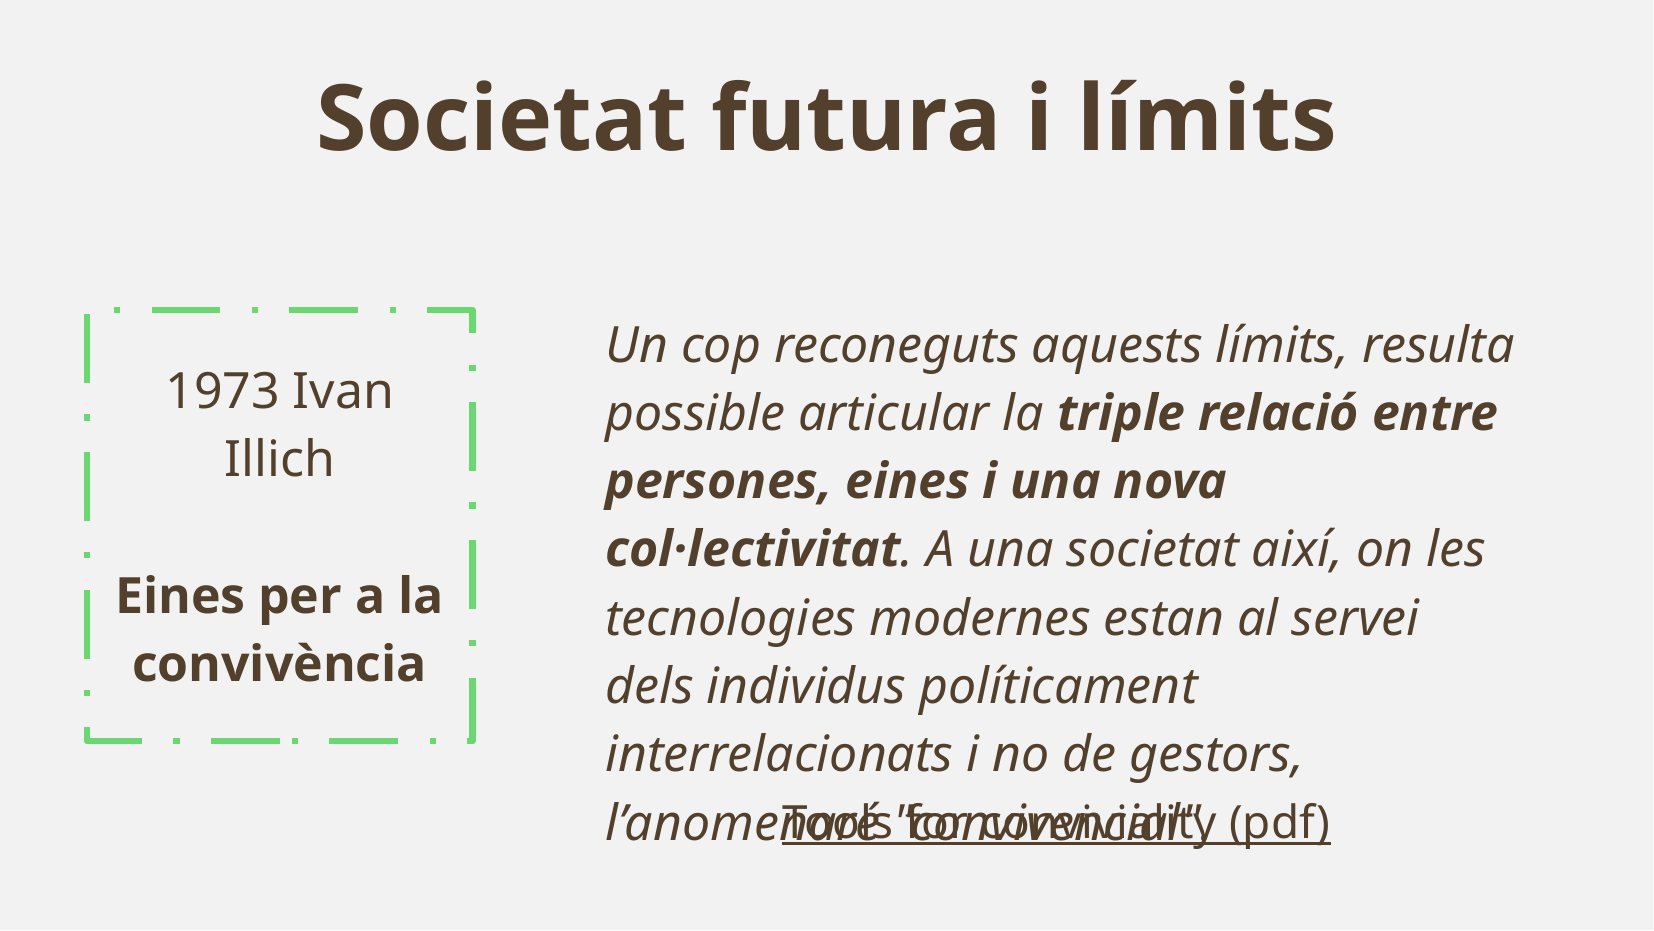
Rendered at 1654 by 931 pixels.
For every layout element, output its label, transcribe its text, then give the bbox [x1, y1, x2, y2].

title Societat futura i límits [82, 37, 1571, 193]
text_box 1973 Ivan Illich Eines per a la convivència [87, 309, 473, 742]
text_box Un cop reconeguts aquests límits, resulta possible articular la triple relació entre persones, eines i una nova col·lectivitat. A una societat així, on les tecnologies modernes estan al servei dels individus políticament interrelacionats i no de gestors, l’anomenaré "convivencial". [590, 301, 1536, 735]
text_box Tools for conviviality (pdf) [767, 781, 1388, 845]
